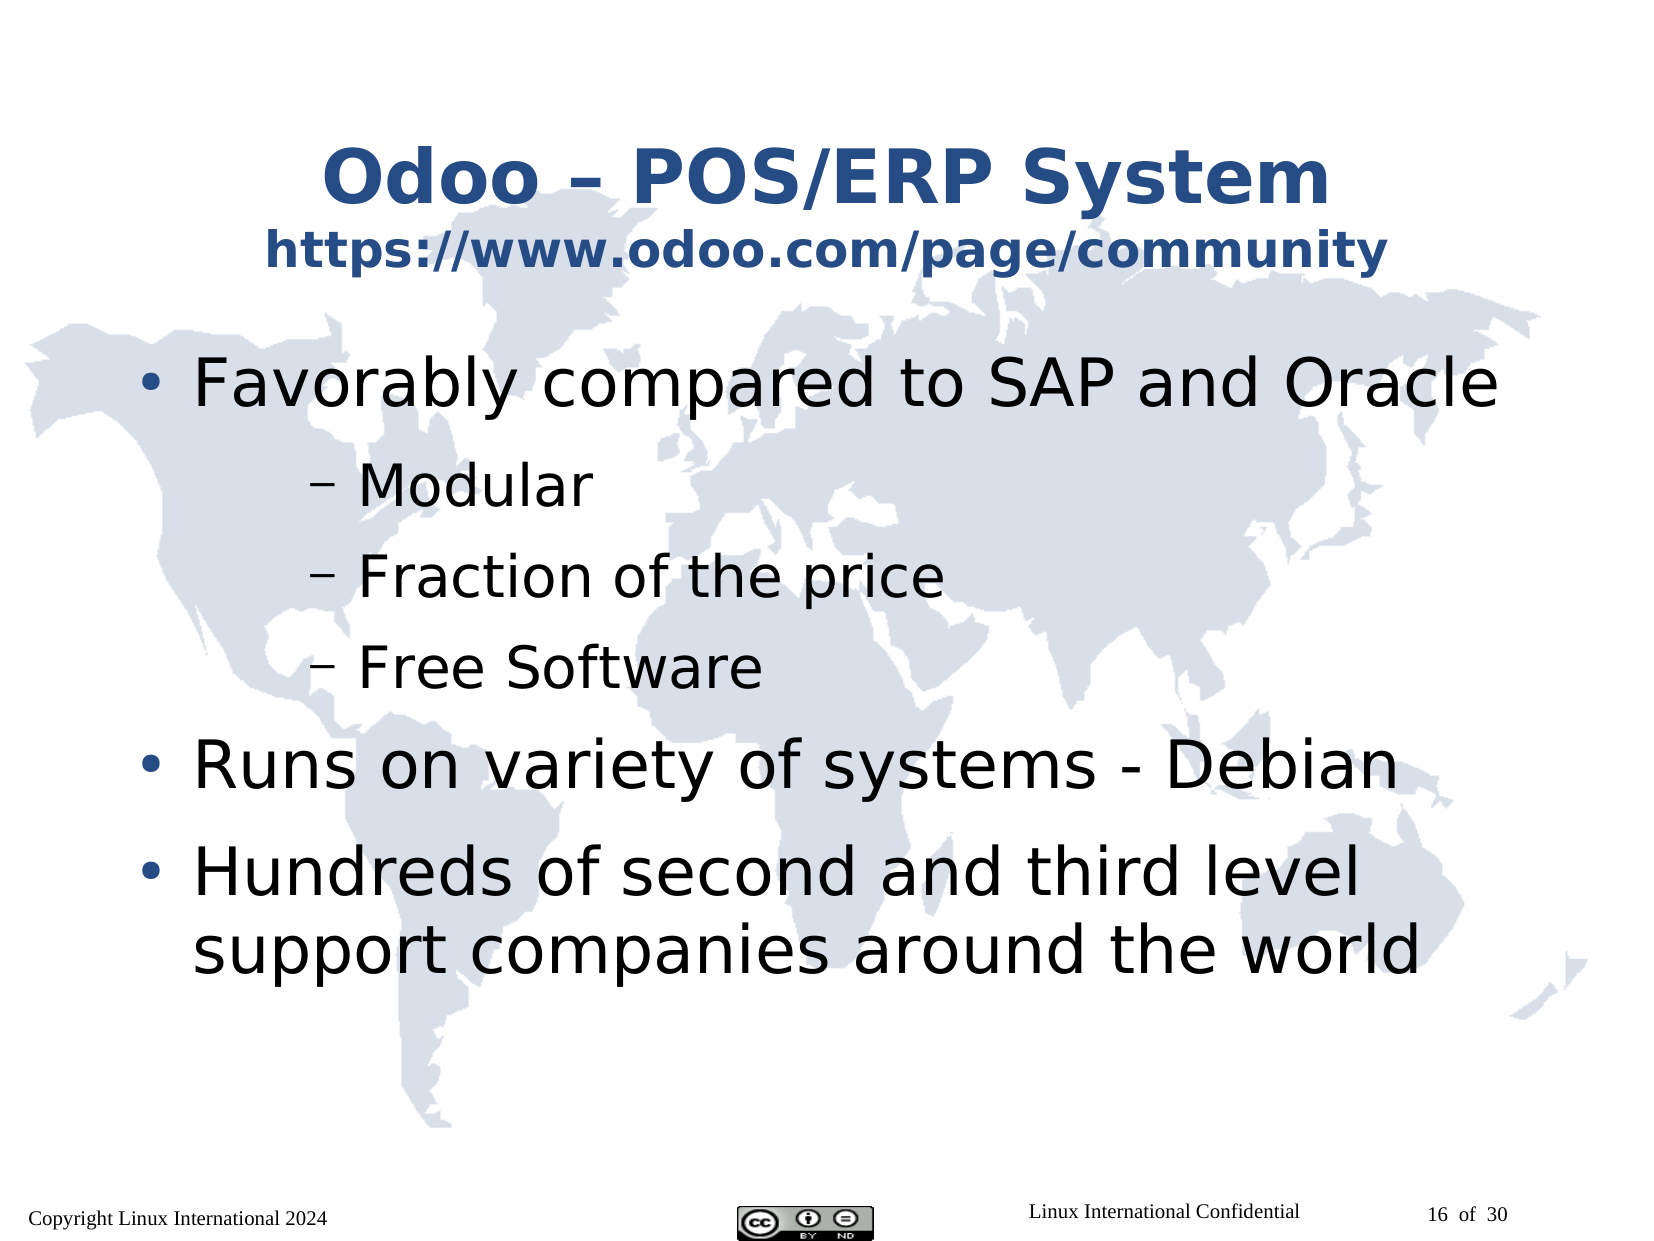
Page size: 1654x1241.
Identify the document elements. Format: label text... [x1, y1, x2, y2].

title Odoo – POS/ERP System https://www.odoo.com/page/community [121, 102, 1534, 310]
picture [737, 1206, 874, 1241]
list Favorably compared to SAP and Oracle Modular Fraction of the price Free Software Runs on variety of systems - Debian Hundreds of second and third level support companies around the world [121, 344, 1534, 1127]
picture [0, 108, 1616, 1164]
